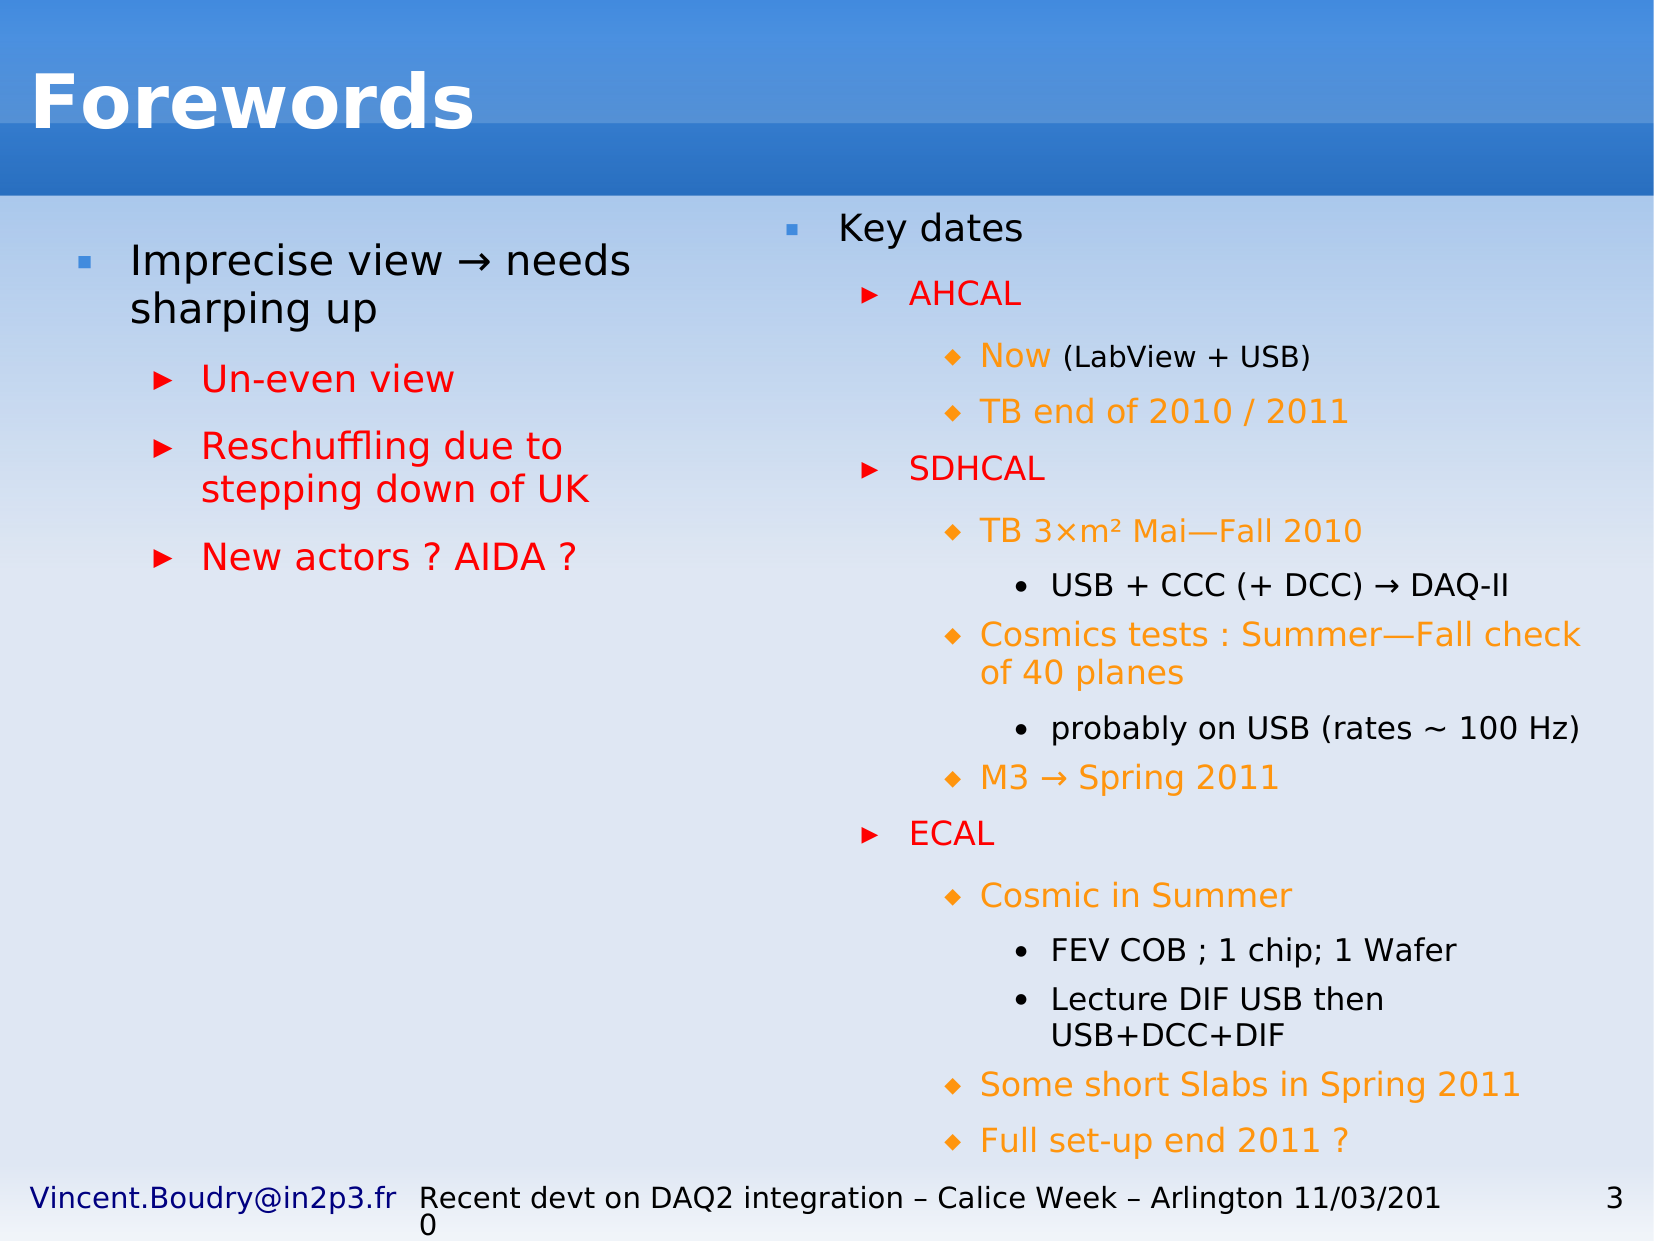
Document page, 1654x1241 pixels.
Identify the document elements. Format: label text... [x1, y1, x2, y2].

picture [0, 0, 1654, 1241]
list Imprecise view → needs sharping up Un-even view Reschuffling due to stepping down of UK New actors ? AIDA ? [59, 236, 680, 1152]
list Key dates AHCAL Now (LabView + USB) TB end of 2010 / 2011 SDHCAL TB 3×m² Mai—Fall 2010 USB + CCC (+ DCC) → DAQ-II Cosmics tests : Summer—Fall check of 40 planes probably on USB (rates ~ 100 Hz) M3 → Spring 2011 ECAL Cosmic in Summer FEV COB ; 1 chip; 1 Wafer Lecture DIF USB then USB+DCC+DIF Some short Slabs in Spring 2011 Full set-up end 2011 ? [767, 206, 1595, 1163]
title Forewords [29, 0, 1654, 207]
